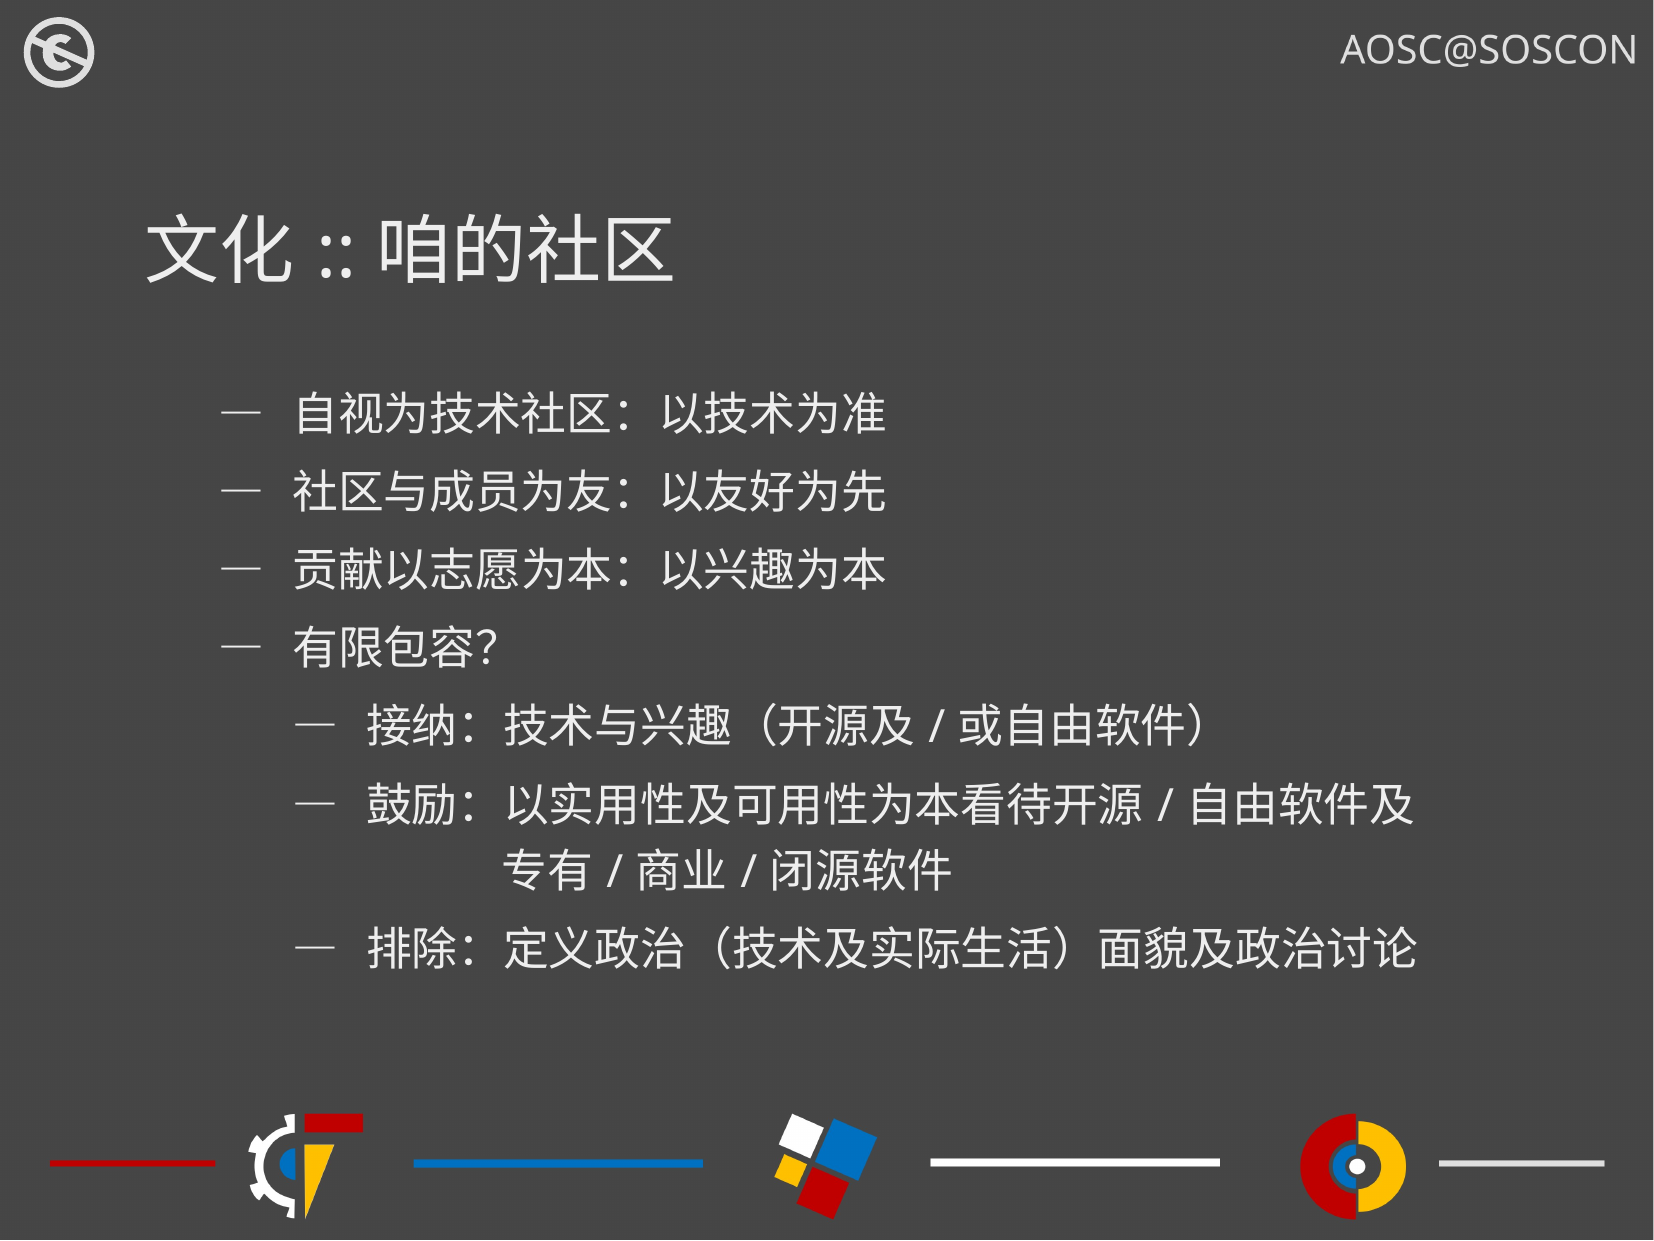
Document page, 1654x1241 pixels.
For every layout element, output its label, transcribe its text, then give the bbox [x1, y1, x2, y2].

picture [0, 0, 1654, 1240]
text_box 文化::咱的社区 — 自视为技术社区：以技术为准 — 社区与成员为友：以友好为先 — 贡献以志愿为本：以兴趣为本 — 有限包容？ — 接纳：技术与兴趣（开源及/或自由软件） — 鼓励：以实用性及可用性为本看待开源/自由软件及 专有/商业/闭源软件 — 排除：定义政治（技术及实际生活）面貌及政治讨论 [129, 183, 1536, 1028]
